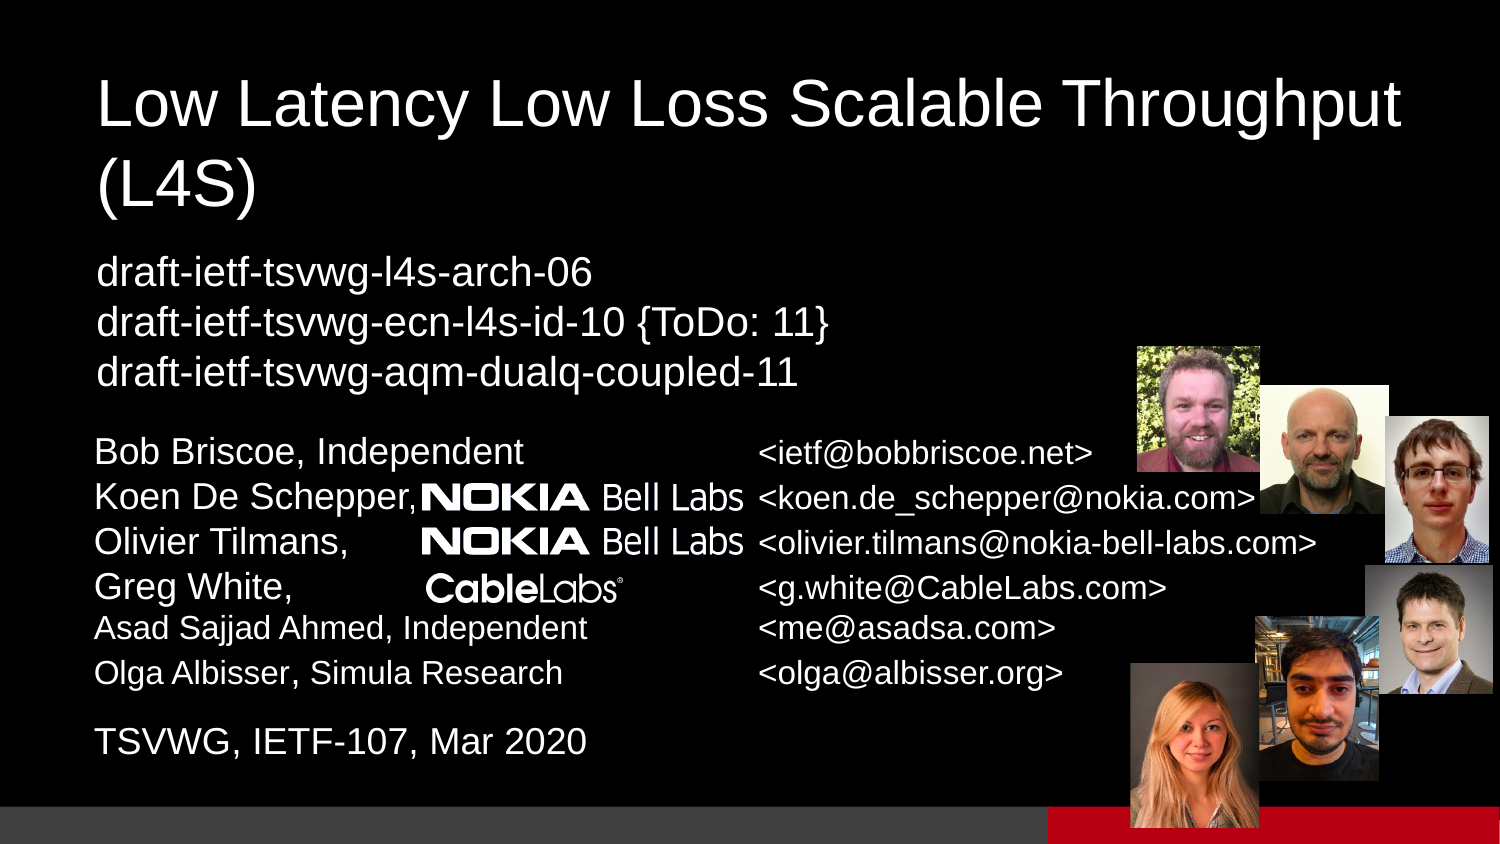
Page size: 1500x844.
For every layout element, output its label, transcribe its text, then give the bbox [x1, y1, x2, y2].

picture [1130, 565, 1493, 828]
picture [1136, 346, 1489, 563]
picture [414, 475, 752, 565]
picture [426, 573, 623, 603]
text_box Low Latency Low Loss Scalable Throughput (L4S) draft-ietf-tsvwg-l4s-arch-06 draft-ietf-tsvwg-ecn-l4s-id-10 {ToDo: 11} draft-ietf-tsvwg-aqm-dualq-coupled-11 [81, 52, 1453, 233]
text_box Bob Briscoe, Independent <ietf@bobbriscoe.net> Koen De Schepper, N okia Bell Labs <koen.de_schepper@nokia.com> Olivier Tilmans, N okia Bell Labs <olivier.tilmans@nokia-bell-labs.com> Greg White, CableLabs <g.white@CableLabs.com> Asad Sajjad Ahmed, Independent <me@asadsa.com> Olga Albisser, Simula Research <olga@albisser.org> TSVWG, IETF-107, Mar 2020 [78, 419, 1423, 608]
